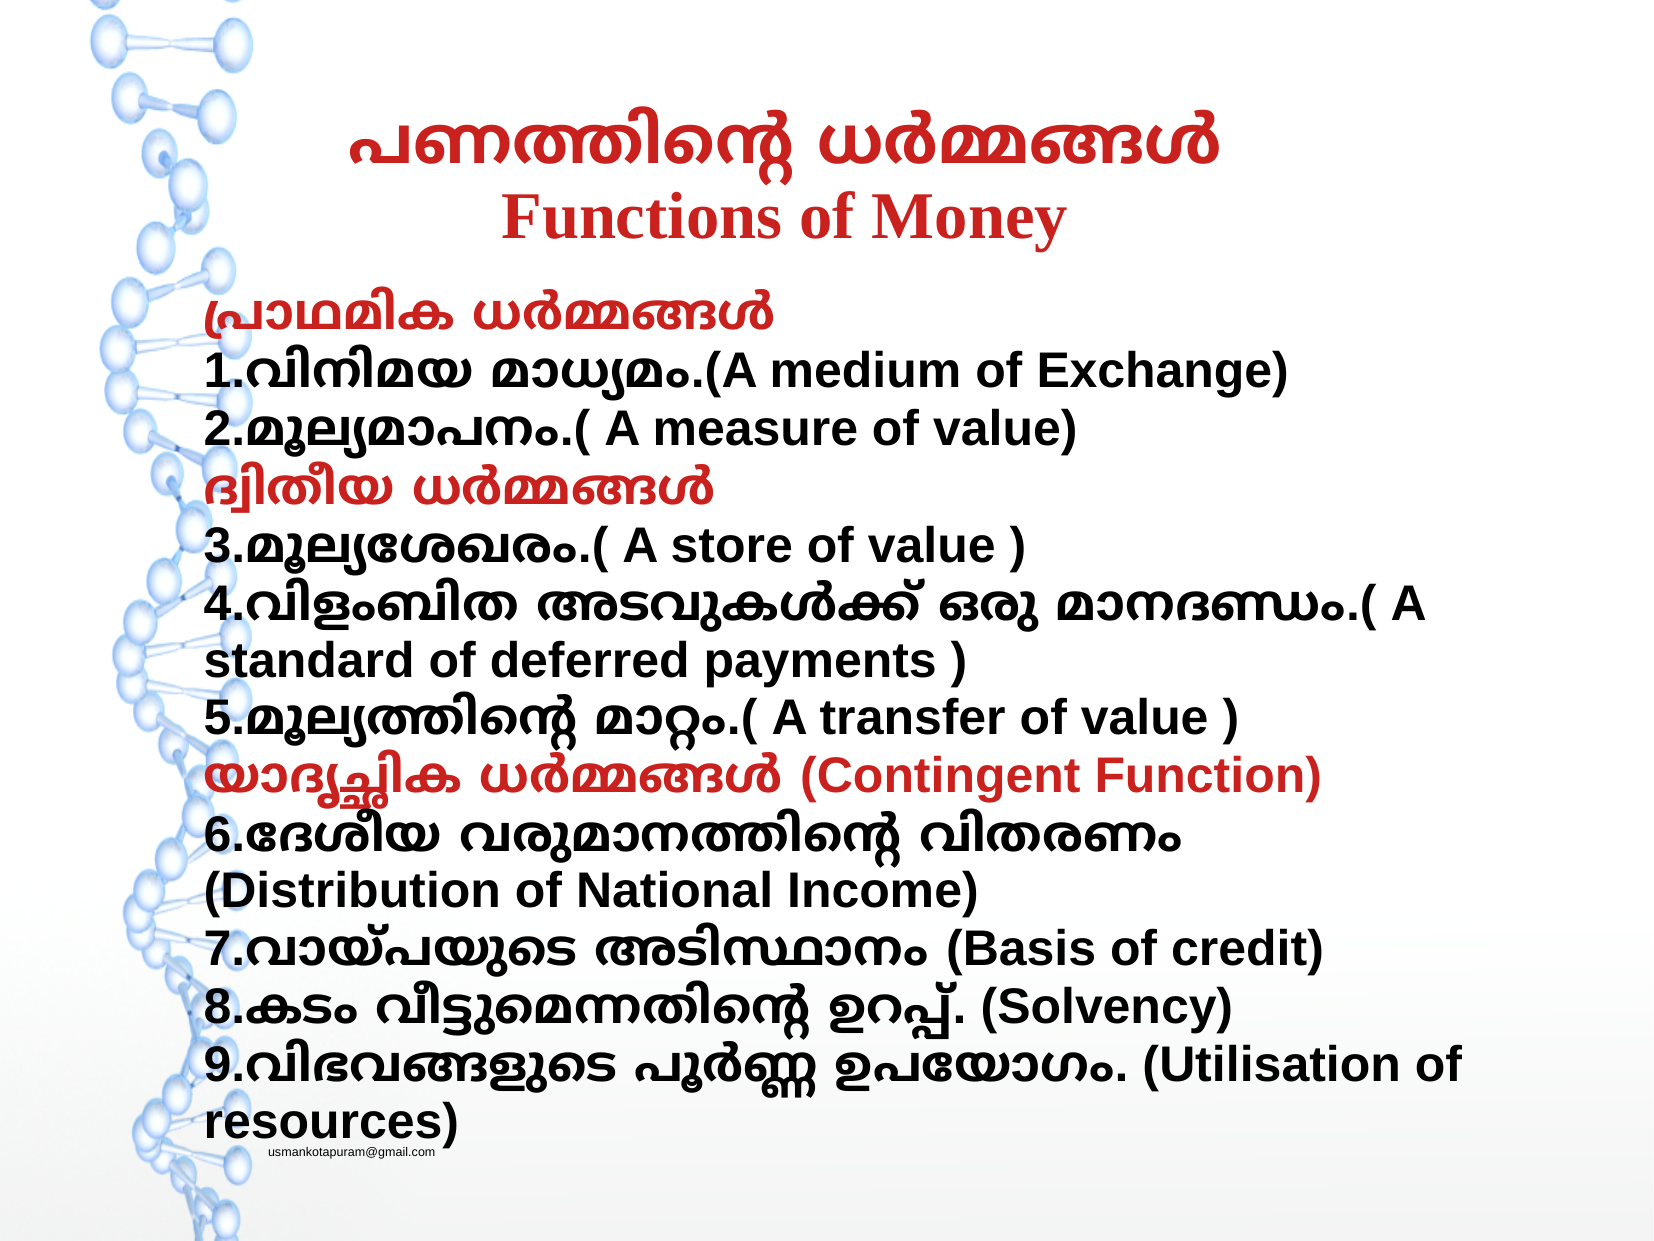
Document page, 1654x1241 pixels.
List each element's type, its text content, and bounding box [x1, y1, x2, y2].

picture [0, 0, 1654, 1241]
text_box പ്രാഥമിക ധർമ്മങ്ങൾ 1.വിനിമയ മാധ്യമം.(A medium of Exchange) 2.മൂല്യമാപനം.( A measure of value) ദ്വിതീയ ധർമ്മങ്ങൾ 3.മൂല്യശേഖരം.( A store of value ) 4.വിളംബിത അടവുകൾക്ക് ഒരു മാനദണ്ഡം.( A standard of deferred payments ) 5.മൂല്യത്തിന്റെ മാറ്റം.( A transfer of value ) യാദൃച്ഛിക ധർമ്മങ്ങൾ (Contingent Function) 6.ദേശീയ വരുമാനത്തിന്റെ വിതരണം (Distribution of National Income) 7.വായ്പയുടെ അടിസ്ഥാനം (Basis of credit) 8.കടം വീട്ടുമെന്നതിന്റെ ഉറപ്പ്. (Solvency) 9.വിഭവങ്ങളുടെ പൂർണ്ണ ഉപയോഗം. (Utilisation of resources) [188, 275, 1489, 1101]
title പണത്തിന്റെ ധർമ്മങ്ങൾ Functions of Money [129, 78, 1441, 276]
